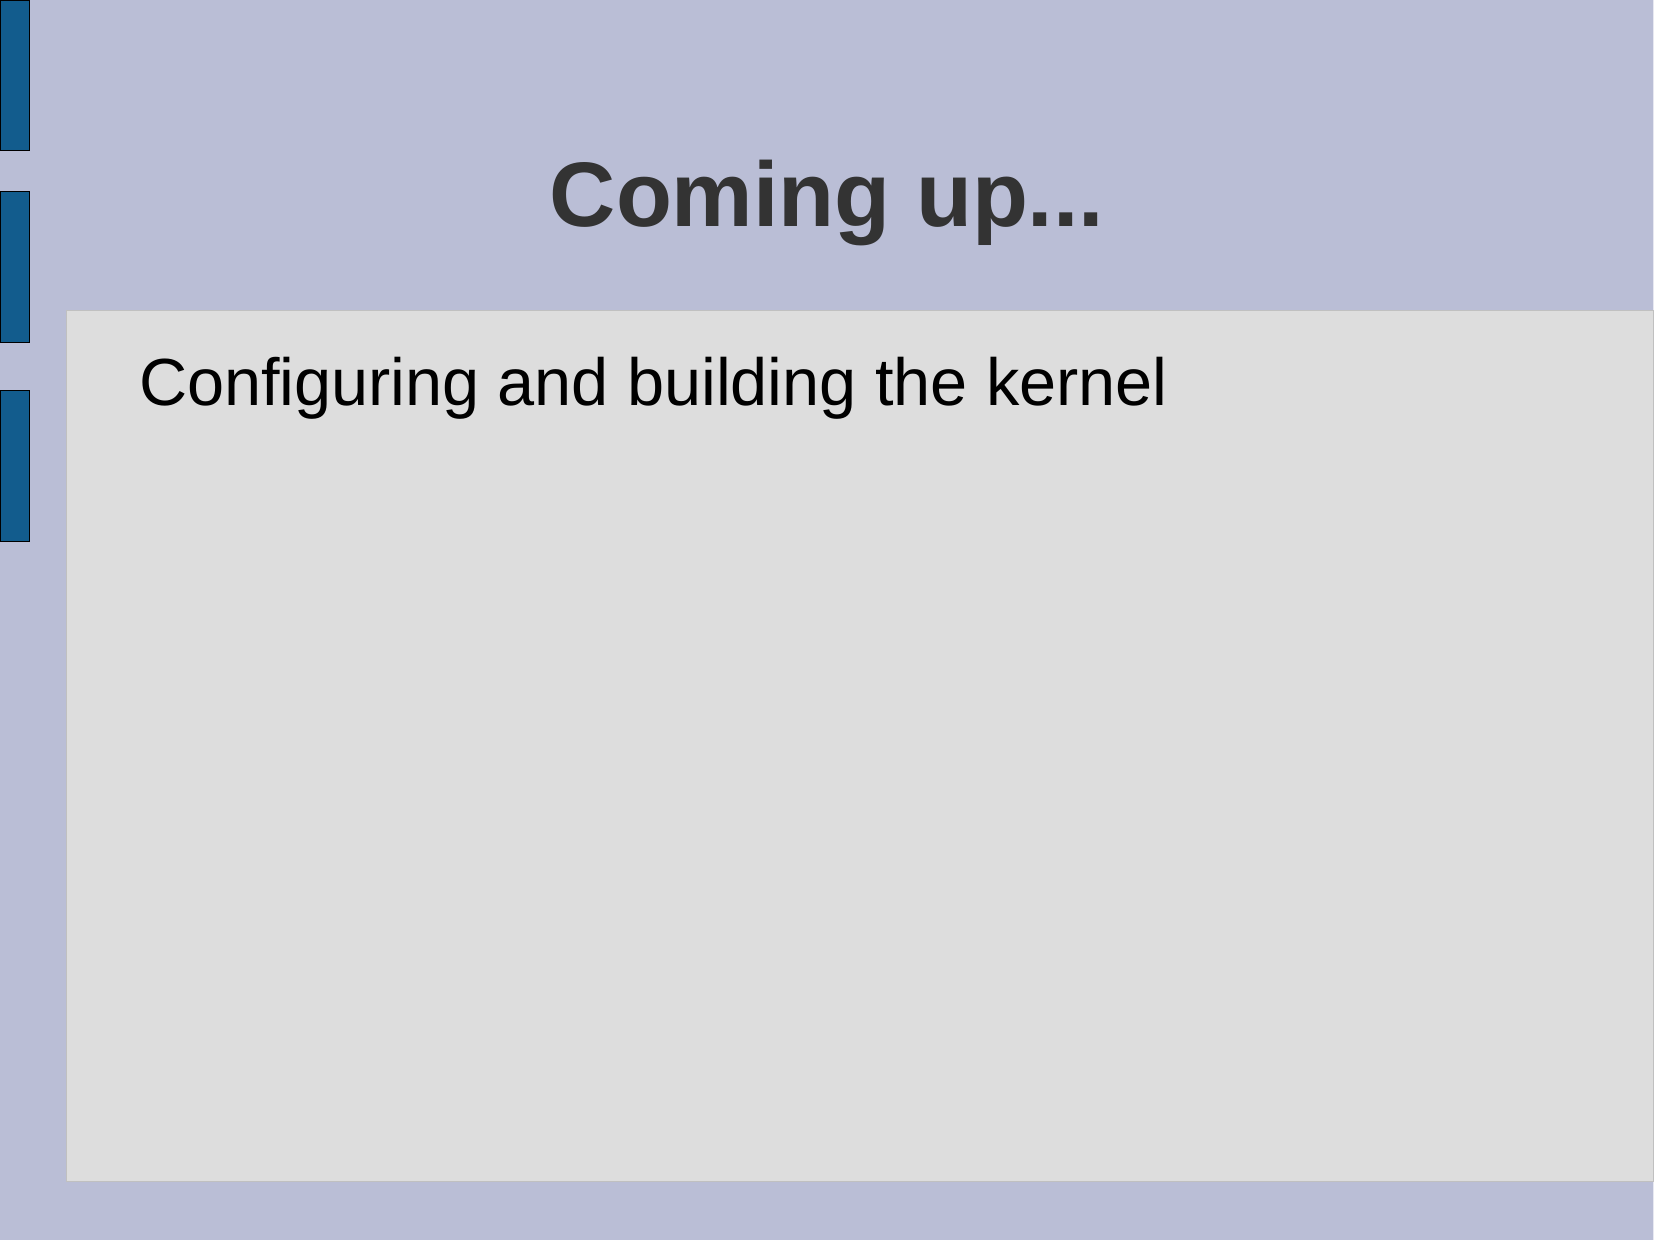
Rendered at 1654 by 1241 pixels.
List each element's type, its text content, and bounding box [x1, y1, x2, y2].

title Coming up... [121, 98, 1534, 291]
list Configuring and building the kernel [121, 344, 1534, 1112]
